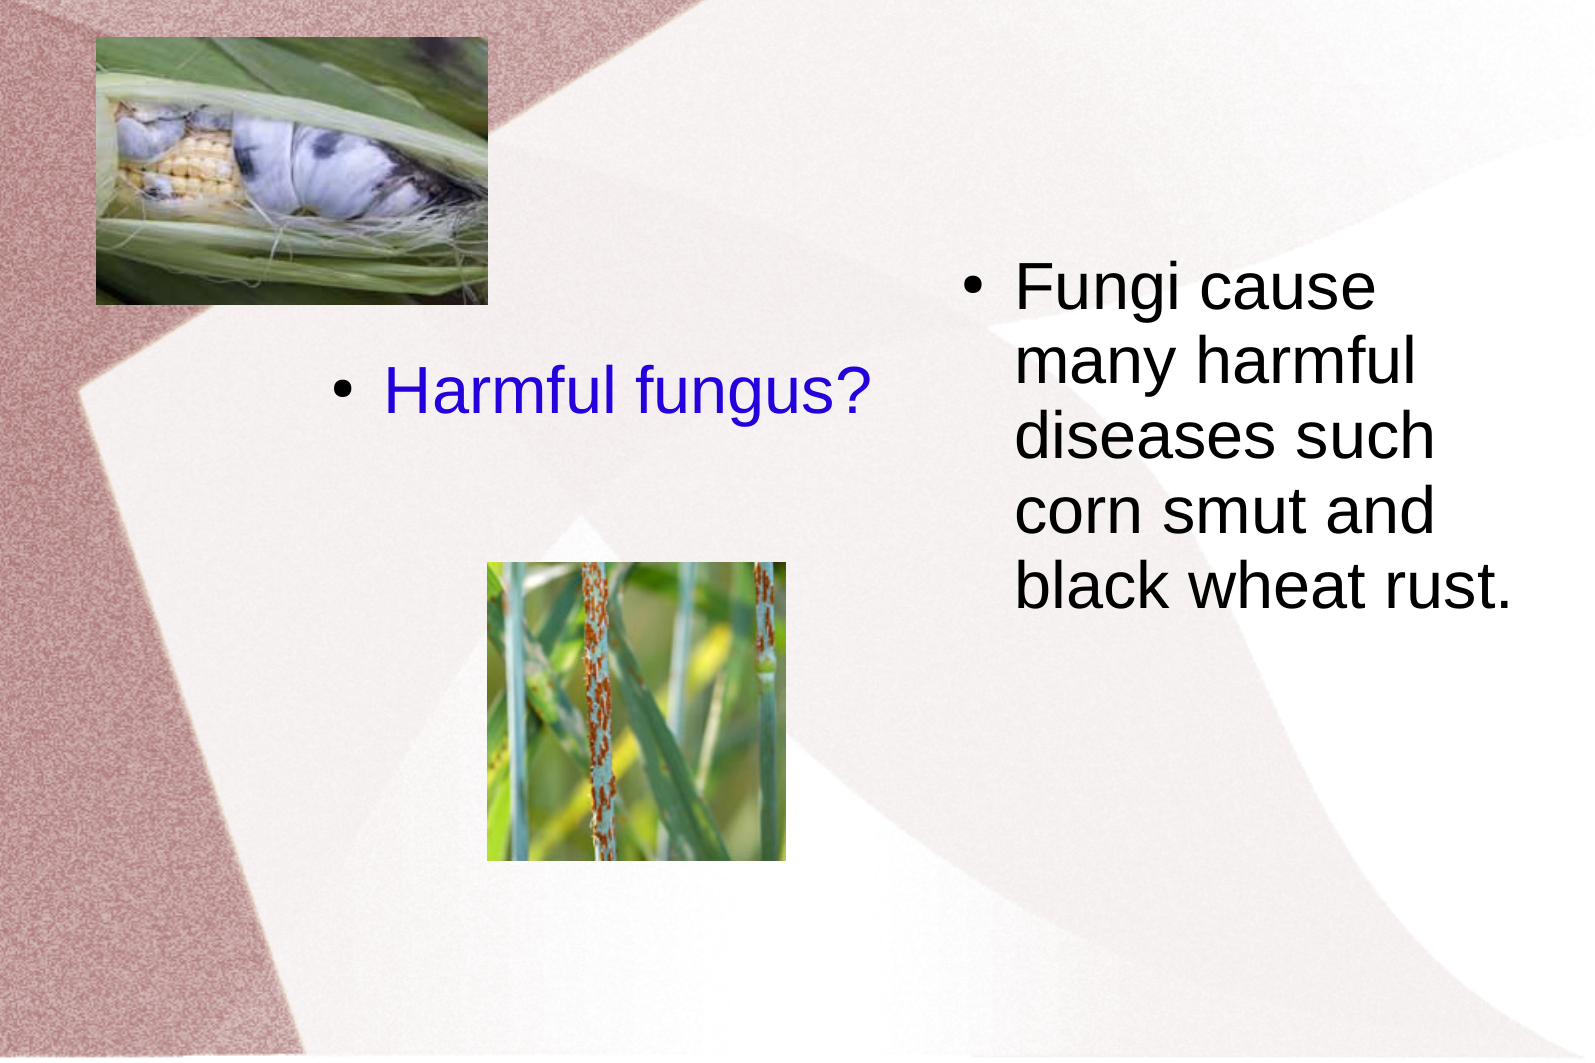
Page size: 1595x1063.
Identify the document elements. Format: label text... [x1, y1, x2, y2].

list Harmful fungus? [313, 248, 914, 770]
picture [0, 0, 1595, 1063]
list Fungi cause many harmful diseases such corn smut and black wheat rust. [943, 248, 1544, 770]
